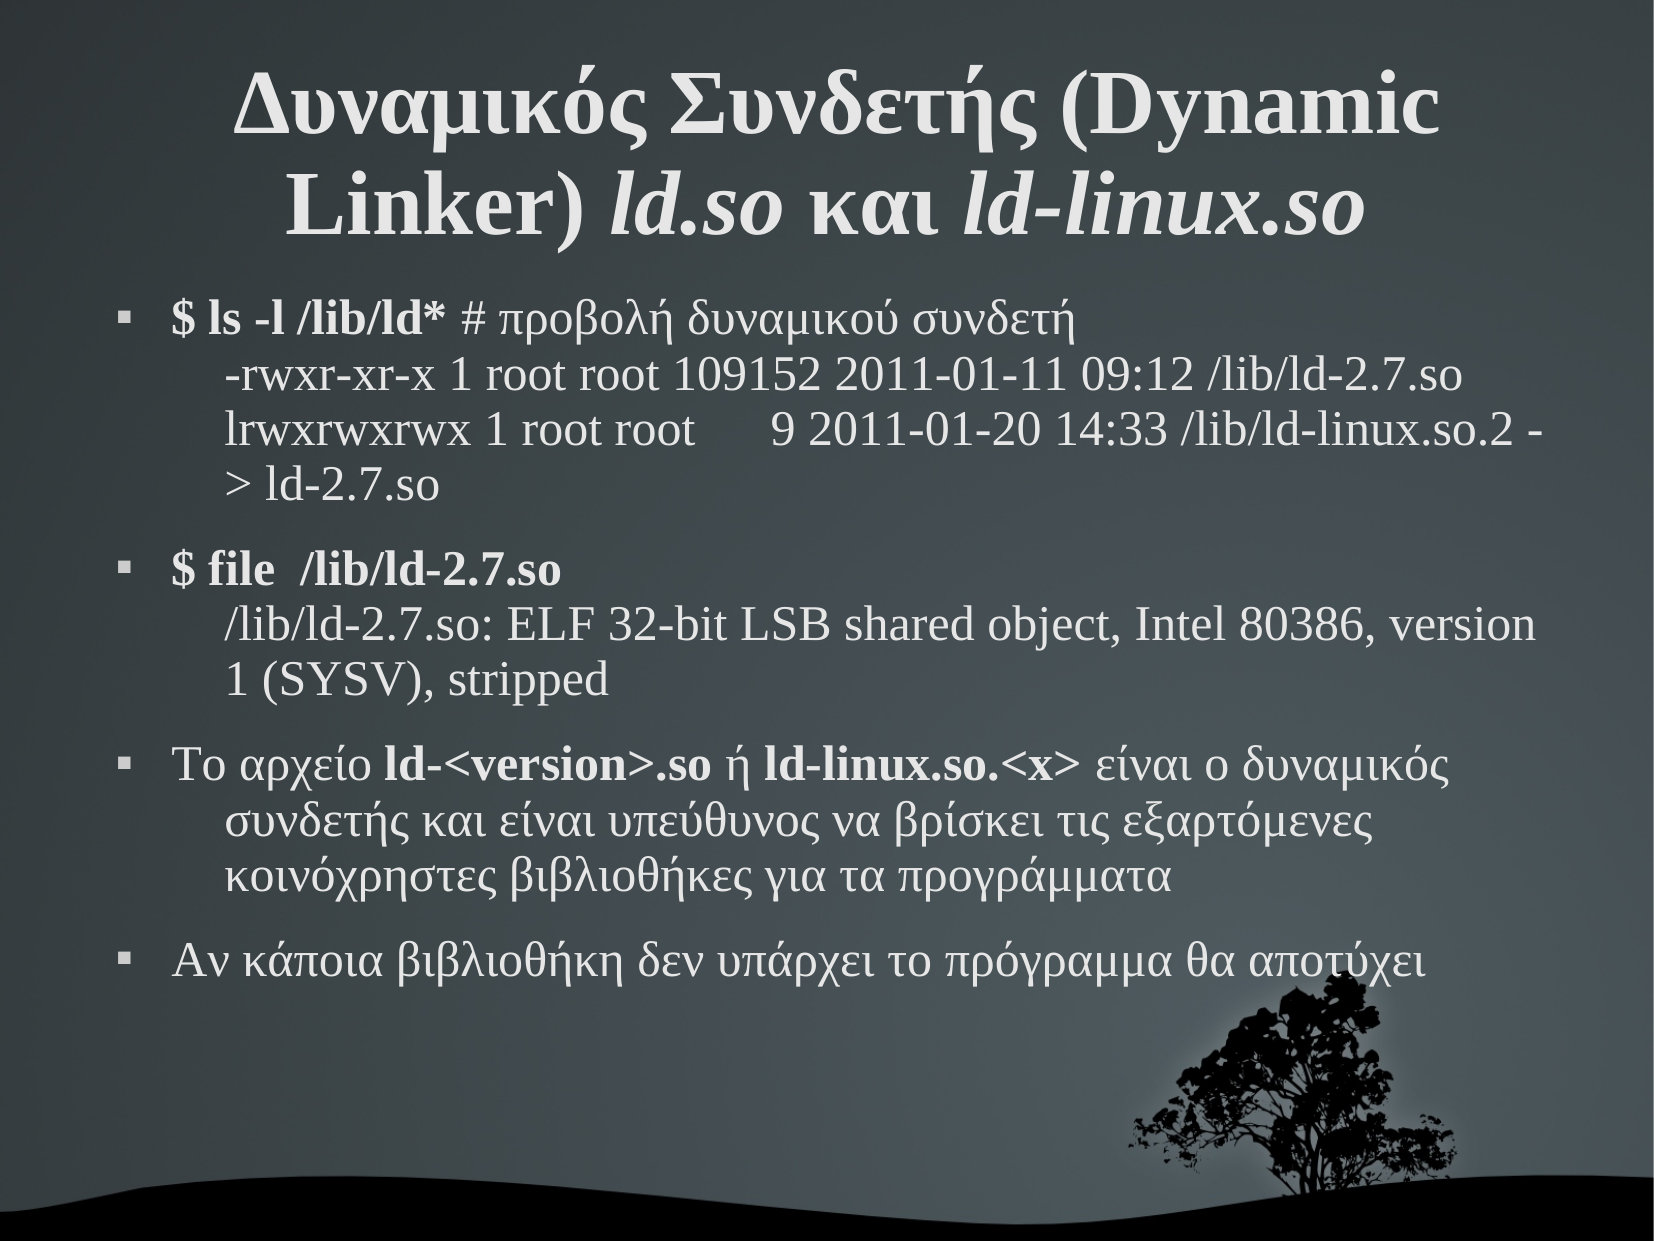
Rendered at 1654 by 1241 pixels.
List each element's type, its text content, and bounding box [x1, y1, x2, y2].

title Δυναμικός Συνδετής (Dynamic Linker) ld.so και ld-linux.so [82, 33, 1571, 273]
picture [0, 0, 1654, 1241]
list $ ls -l /lib/ld* # προβολή δυναμικού συνδετή -rwxr-xr-x 1 root root 109152 2011-01-11 09:12 /lib/ld-2.7.so lrwxrwxrwx 1 root root 9 2011-01-20 14:33 /lib/ld-linux.so.2 -> ld-2.7.so $ file /lib/ld-2.7.so /lib/ld-2.7.so: ELF 32-bit LSB shared object, Intel 80386, version 1 (SYSV), stripped Το αρχείο ld-<version>.so ή ld-linux.so.<x> είναι ο δυναμικός συνδετής και είναι υπεύθυνος να βρίσκει τις εξαρτόμενες κοινόχρηστες βιβλιοθήκες για τα προγράμματα Αν κάποια βιβλιοθήκη δεν υπάρχει το πρόγραμμα θα αποτύχει [82, 290, 1571, 1109]
